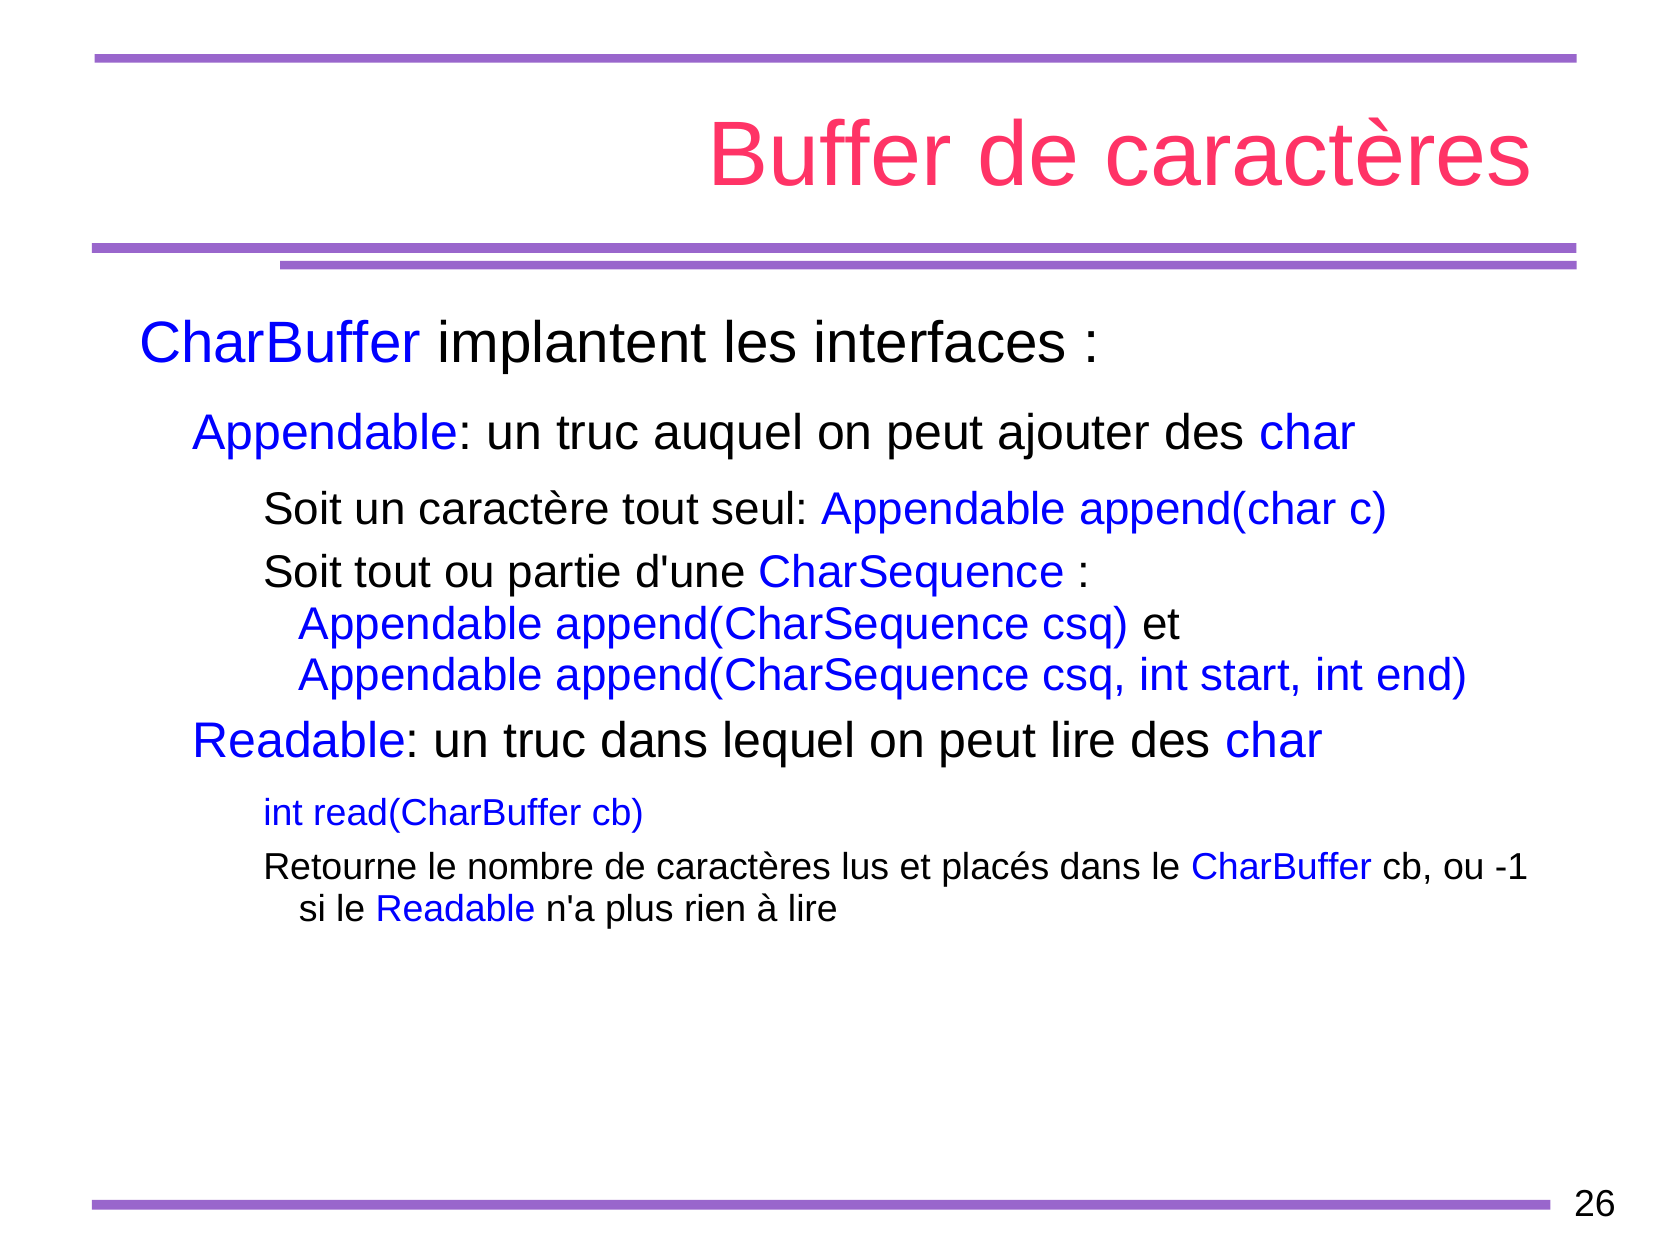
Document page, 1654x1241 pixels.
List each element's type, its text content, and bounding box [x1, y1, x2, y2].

list CharBuffer implantent les interfaces : Appendable: un truc auquel on peut ajouter des char Soit un caractère tout seul: Appendable append(char c) Soit tout ou partie d'une CharSequence : Appendable append(CharSequence csq) et Appendable append(CharSequence csq, int start, int end) Readable: un truc dans lequel on peut lire des char int read(CharBuffer cb) Retourne le nombre de caractères lus et placés dans le CharBuffer cb, ou -1 si le Readable n'a plus rien à lire [121, 309, 1534, 1162]
title Buffer de caractères [121, 49, 1534, 257]
